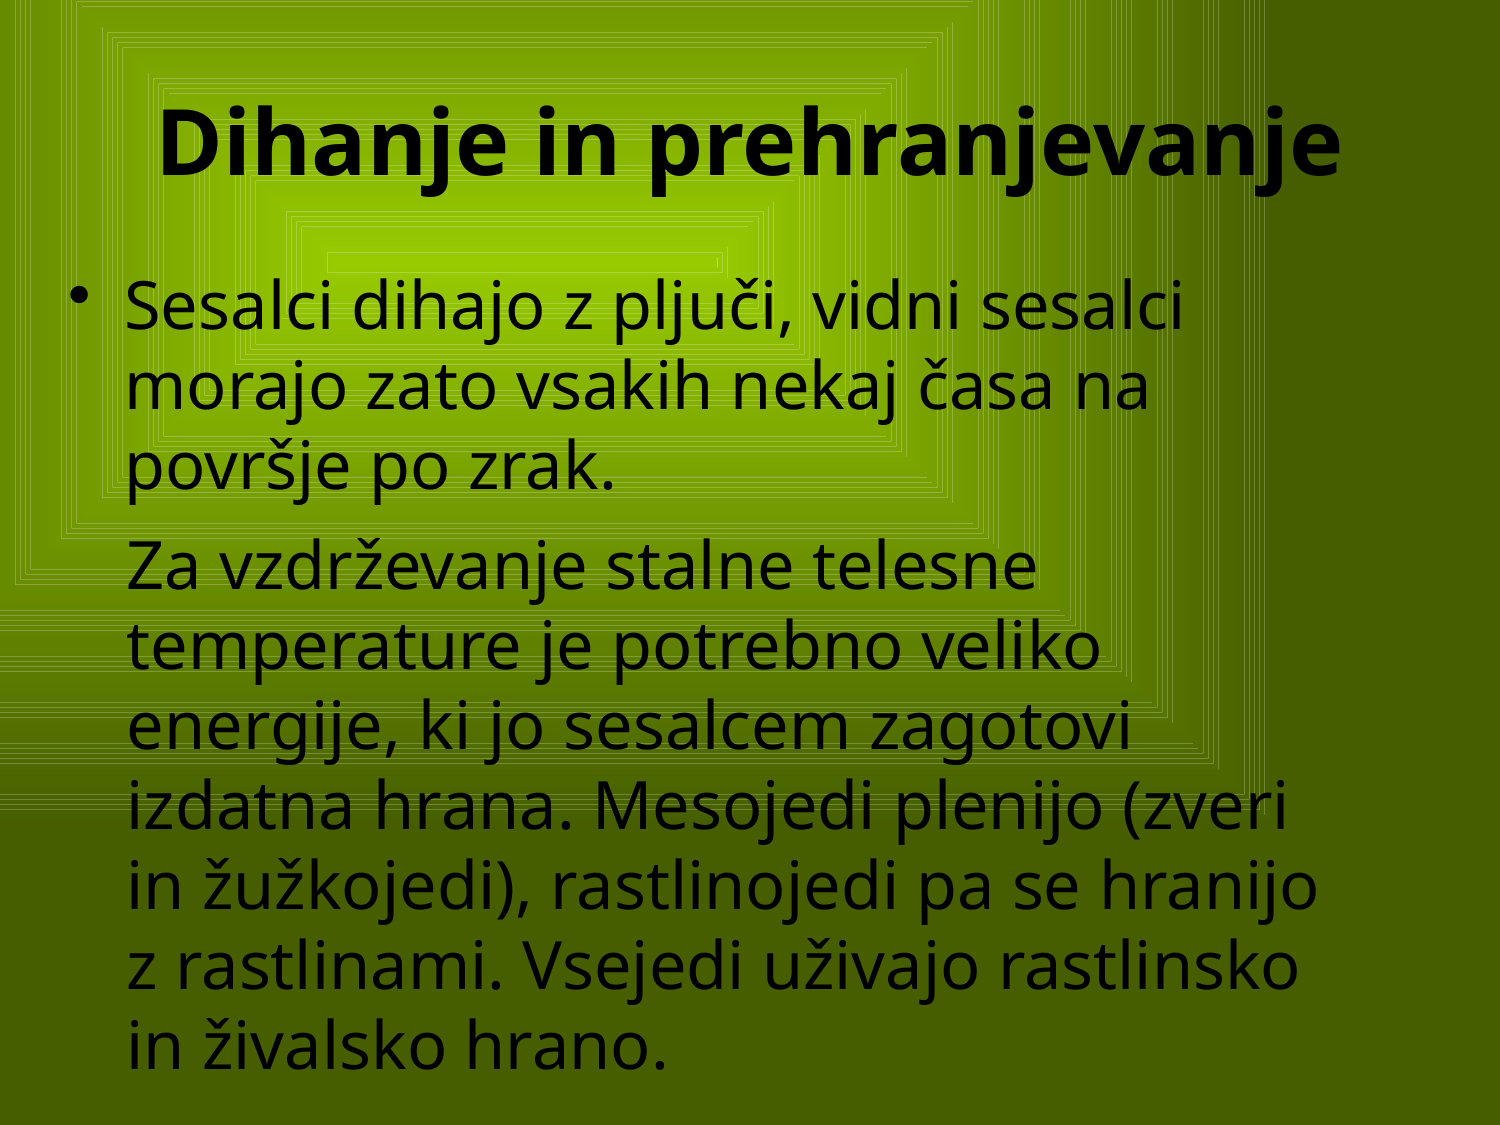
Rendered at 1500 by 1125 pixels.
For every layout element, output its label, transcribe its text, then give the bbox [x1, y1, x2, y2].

text_box Za vzdrževanje stalne telesne temperature je potrebno veliko energije, ki jo sesalcem zagotovi izdatna hrana. Mesojedi plenijo (zveri in žužkojedi), rastlinojedi pa se hranijo z rastlinami. Vsejedi uživajo rastlinsko in živalsko hrano. [112, 515, 1364, 1090]
title Dihanje in prehranjevanje [75, 45, 1425, 233]
list Sesalci dihajo z pljuči, vidni sesalci morajo zato vsakih nekaj časa na površje po zrak. [53, 255, 1404, 998]
